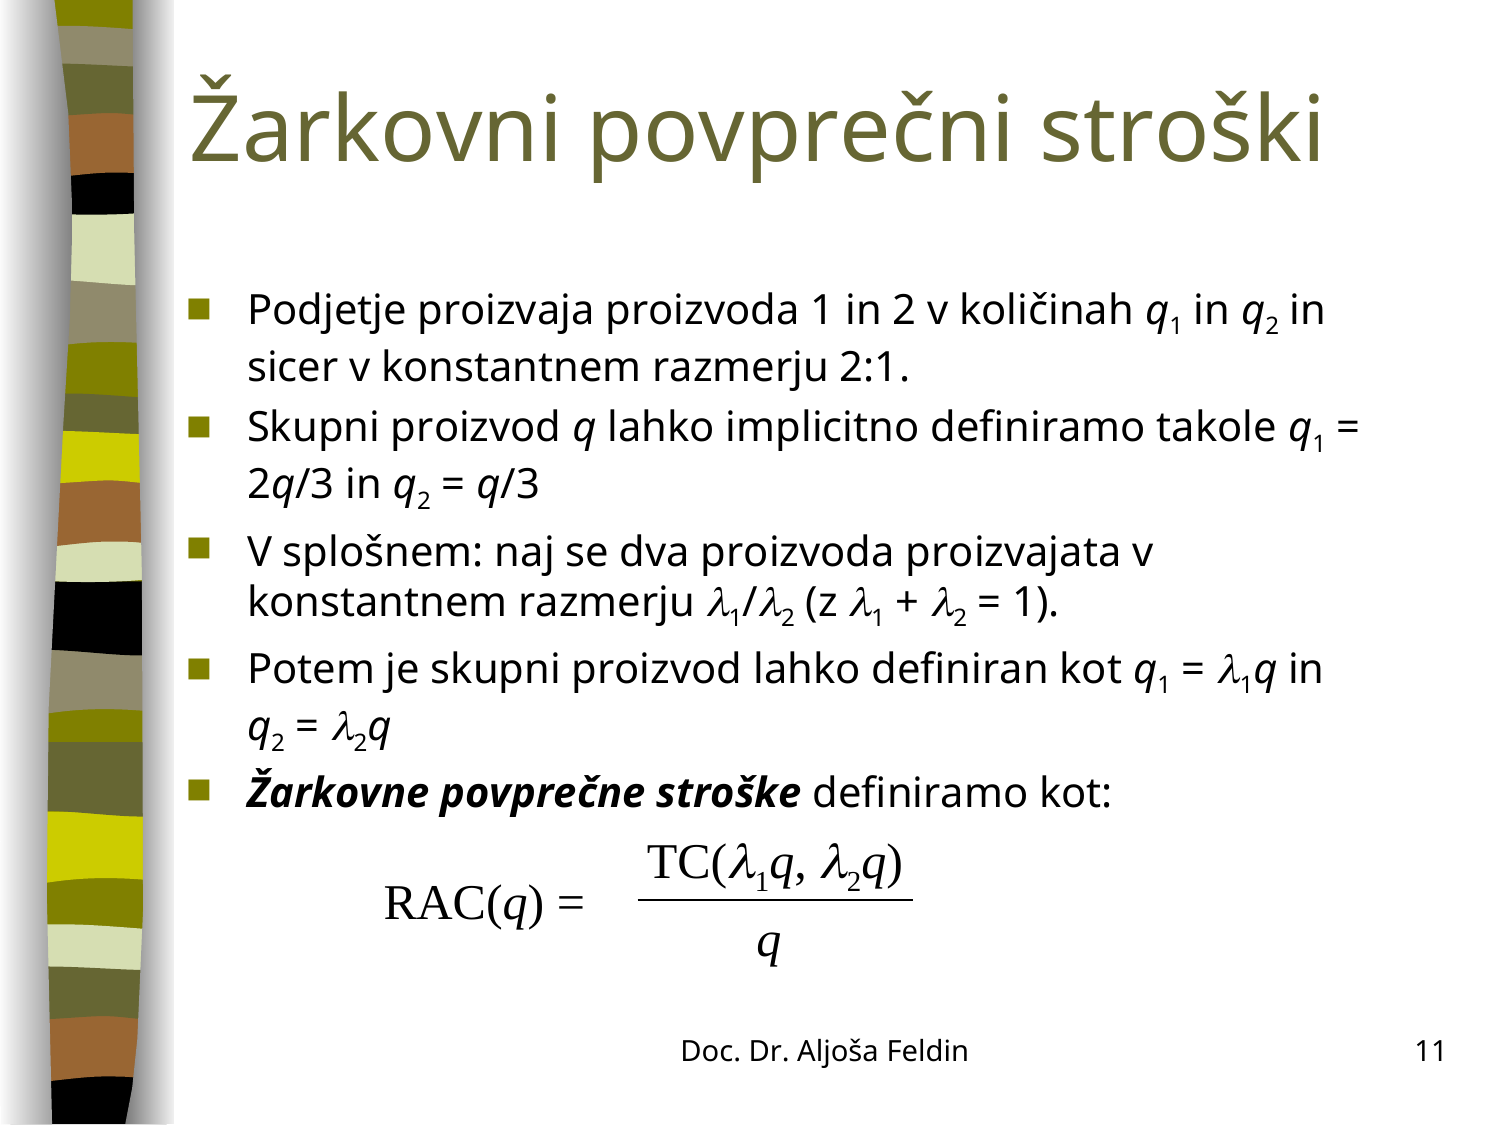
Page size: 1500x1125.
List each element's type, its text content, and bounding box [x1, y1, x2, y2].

text_box TC(1q, 2q) [624, 821, 926, 905]
text_box RAC(q) = [324, 861, 601, 938]
list Podjetje proizvaja proizvoda 1 in 2 v količinah q1 in q2 in sicer v konstantnem razmerju 2:1. Skupni proizvod q lahko implicitno definiramo takole q1 = 2q/3 in q2 = q/3 V splošnem: naj se dva proizvoda proizvajata v konstantnem razmerju 1/2 (z 1 + 2 = 1). Potem je skupni proizvod lahko definiran kot q1 = 1q in q2 = 2q Žarkovne povprečne stroške definiramo kot: [175, 275, 1388, 801]
text_box Doc. Dr. Aljoša Feldin [587, 1025, 1063, 1101]
title Žarkovni povprečni stroški [174, 62, 1375, 188]
text_box <number> [1149, 1025, 1463, 1101]
text_box q [724, 899, 813, 975]
